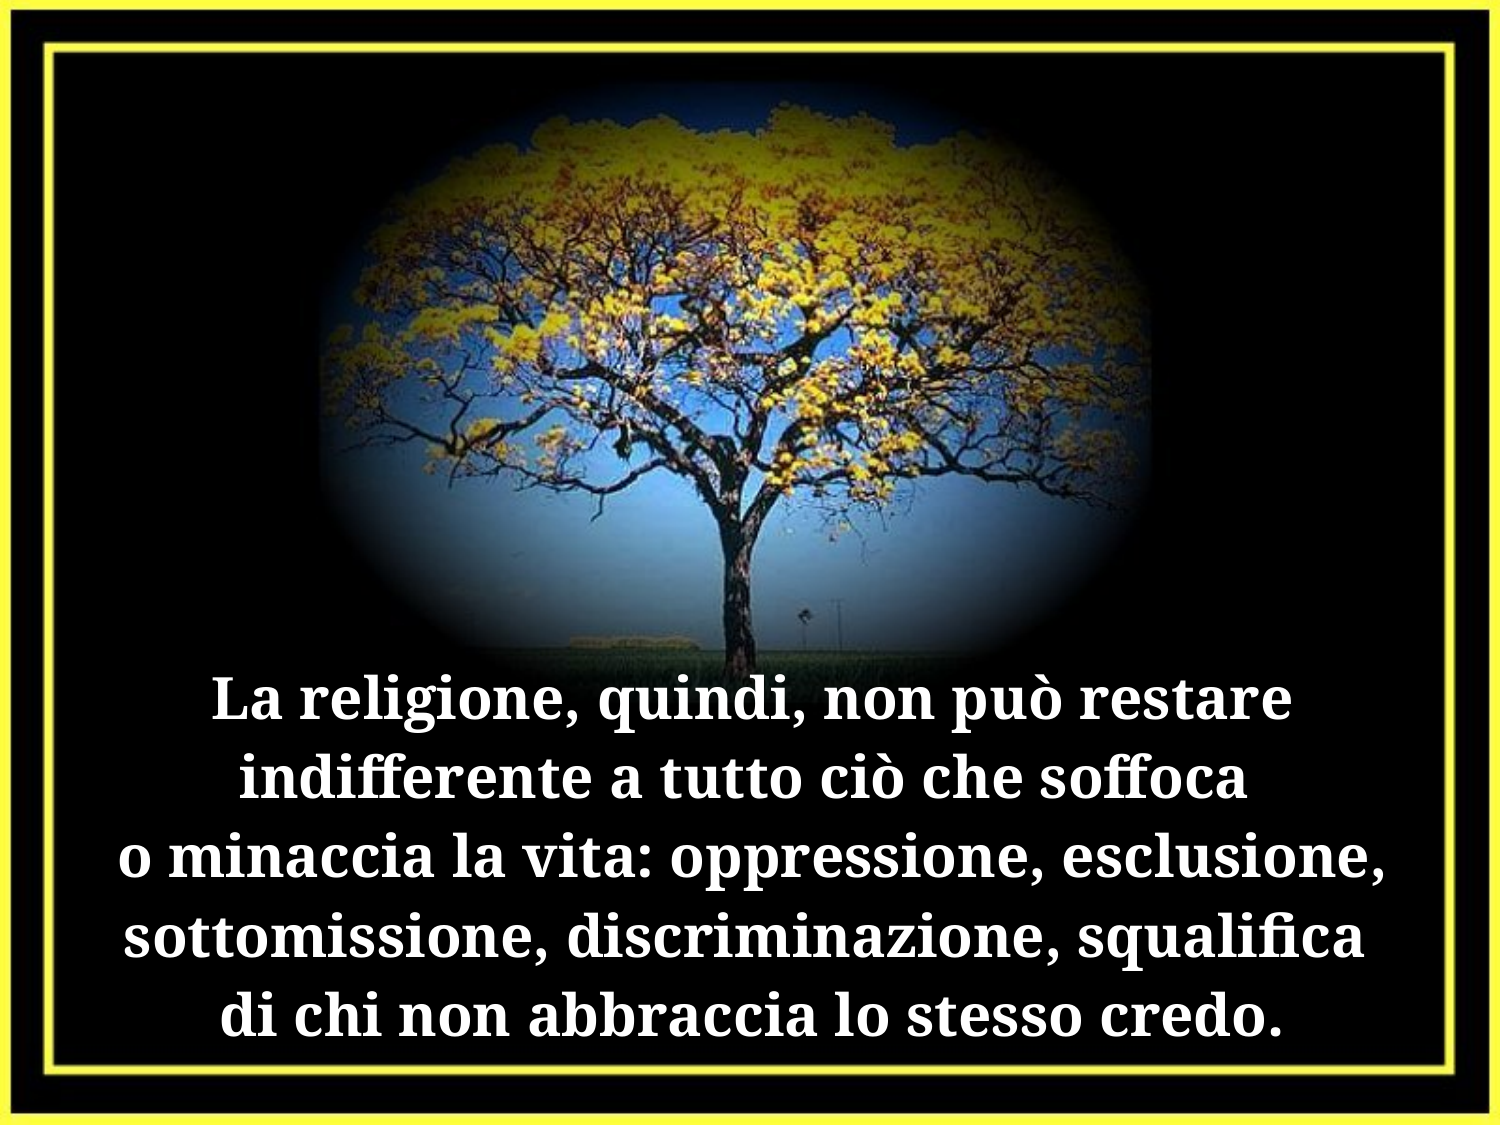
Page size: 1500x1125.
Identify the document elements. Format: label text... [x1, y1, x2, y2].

picture [0, 0, 1500, 1125]
text_box La religione, quindi, non può restare indifferente a tutto ciò che soffoca o minaccia la vita: oppressione, esclusione, sottomissione, discriminazione, squalifica di chi non abbraccia lo stesso credo. [58, 649, 1447, 1062]
